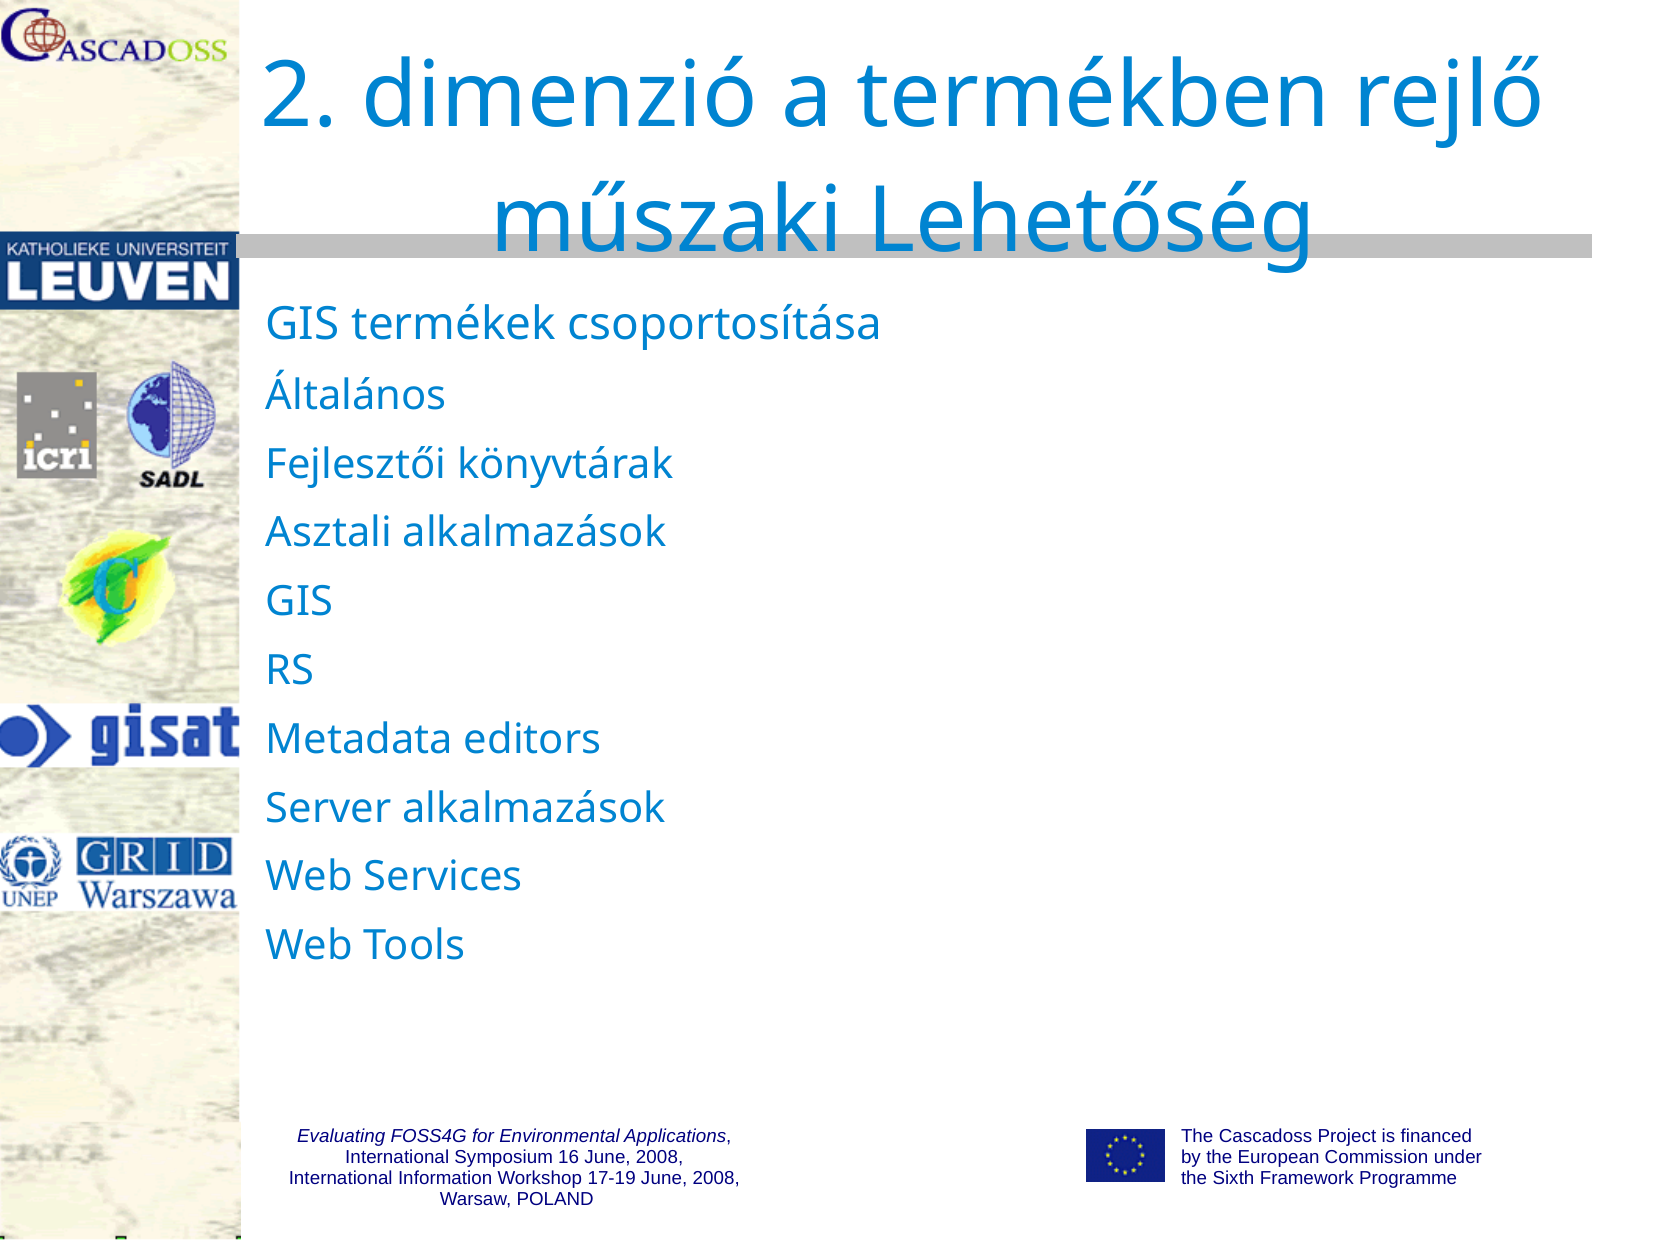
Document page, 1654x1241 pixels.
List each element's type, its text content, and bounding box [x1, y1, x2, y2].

picture [1086, 1129, 1165, 1182]
list GIS termékek csoportosítása Általános Fejlesztői könyvtárak Asztali alkalmazások GIS RS Metadata editors Server alkalmazások Web Services Web Tools [265, 290, 1571, 1078]
picture [0, 0, 241, 1241]
title 2. dimenzió a termékben rejlő műszaki Lehetőség [236, 50, 1571, 256]
